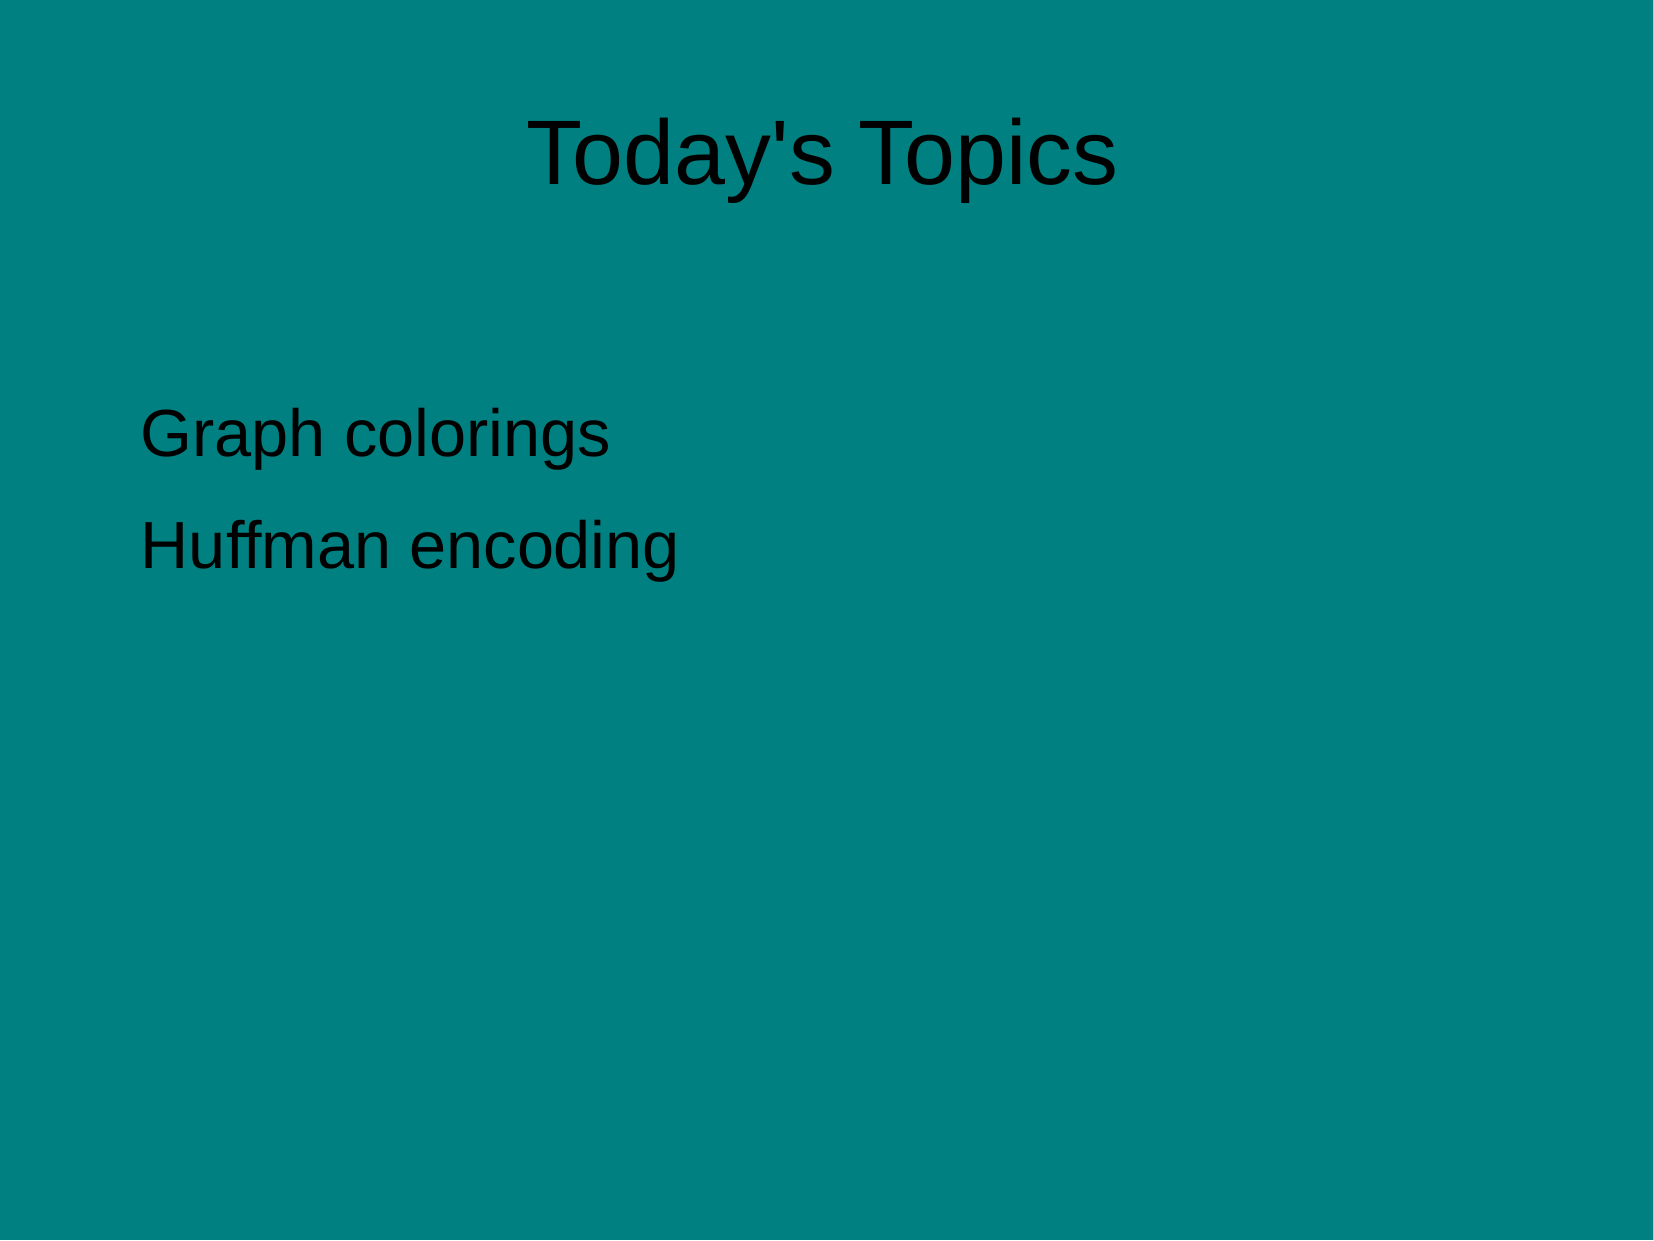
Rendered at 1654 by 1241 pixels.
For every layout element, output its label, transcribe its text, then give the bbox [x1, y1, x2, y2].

title Today's Topics [82, 56, 1571, 250]
subtitle Graph colorings Huffman encoding [86, 358, 1576, 1163]
